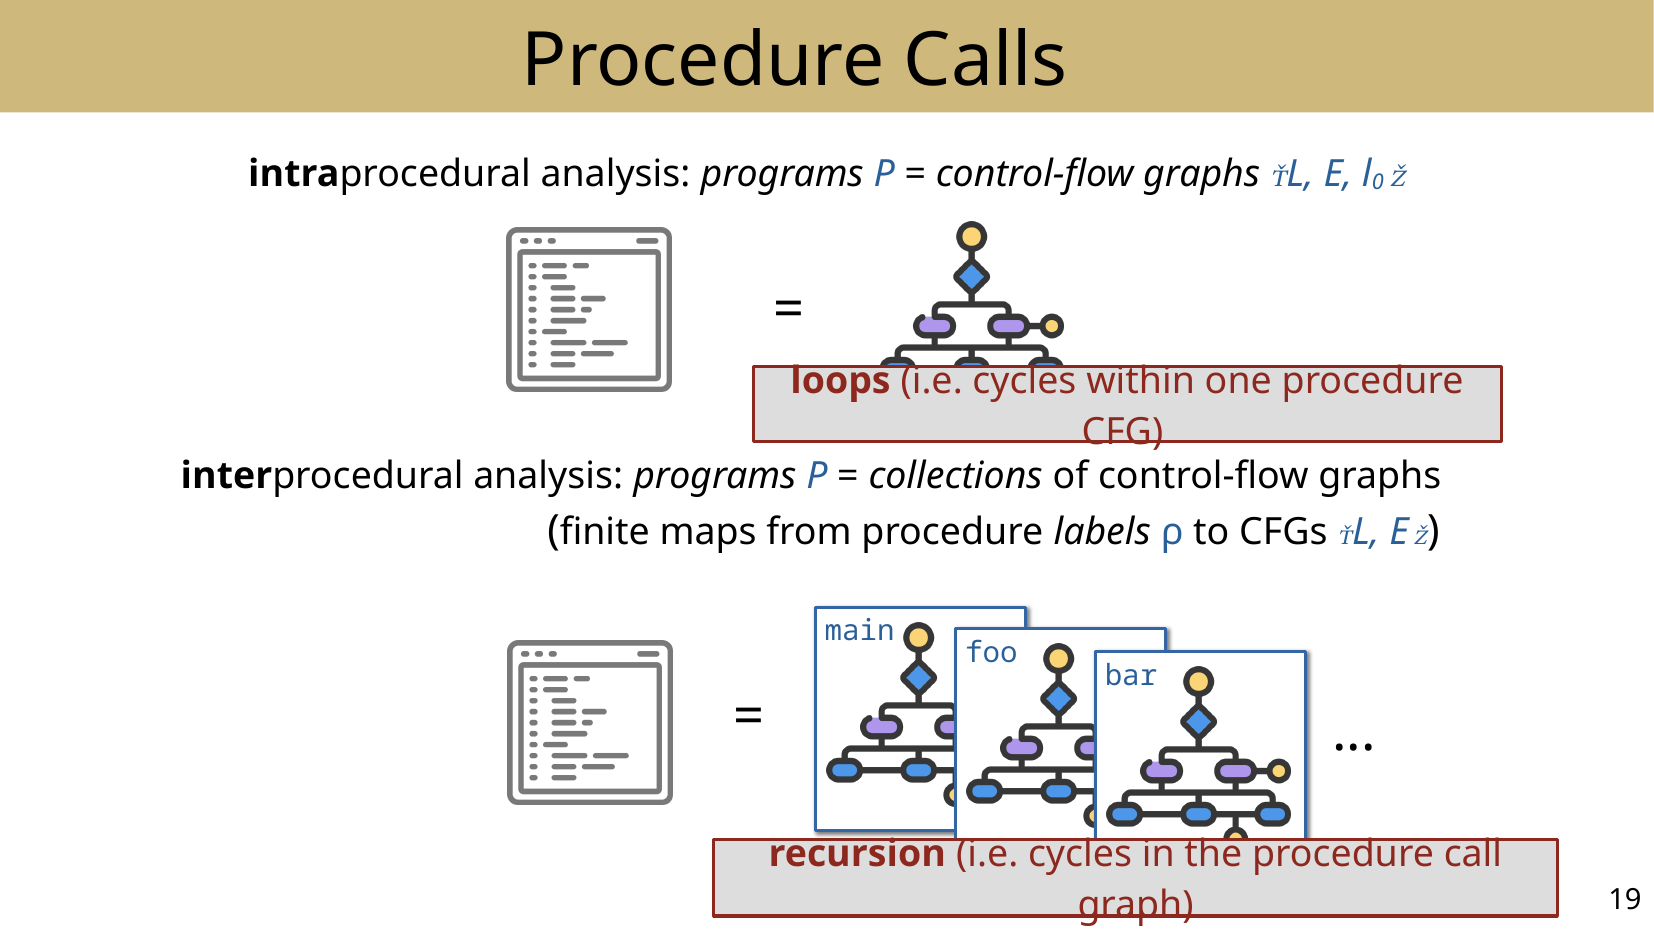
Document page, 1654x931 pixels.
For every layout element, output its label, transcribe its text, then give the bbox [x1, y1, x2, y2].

text_box main [824, 609, 906, 649]
text_box bar [1104, 653, 1158, 693]
text_box interprocedural analysis: programs P = collections of control-flow graphs (finite maps from procedure labels ρ to CFGs L, E ) [103, 468, 1519, 537]
text_box ... [1332, 692, 1378, 763]
picture [826, 622, 1011, 807]
text_box = [774, 269, 817, 340]
picture [1106, 666, 1291, 839]
text_box recursion (i.e. cycles in the procedure call graph) [713, 839, 1558, 917]
text_box loops (i.e. cycles within one procedure CFG) [753, 366, 1502, 442]
picture [966, 643, 1151, 828]
text_box = [733, 676, 777, 747]
title Procedure Calls [0, 0, 1576, 113]
picture [507, 640, 673, 805]
text_box intraprocedural analysis: programs P = control-flow graphs L, E, l0  [218, 137, 1435, 206]
picture [506, 227, 672, 392]
text_box [815, 607, 1306, 839]
picture [879, 221, 1064, 366]
text_box foo [965, 630, 1018, 719]
